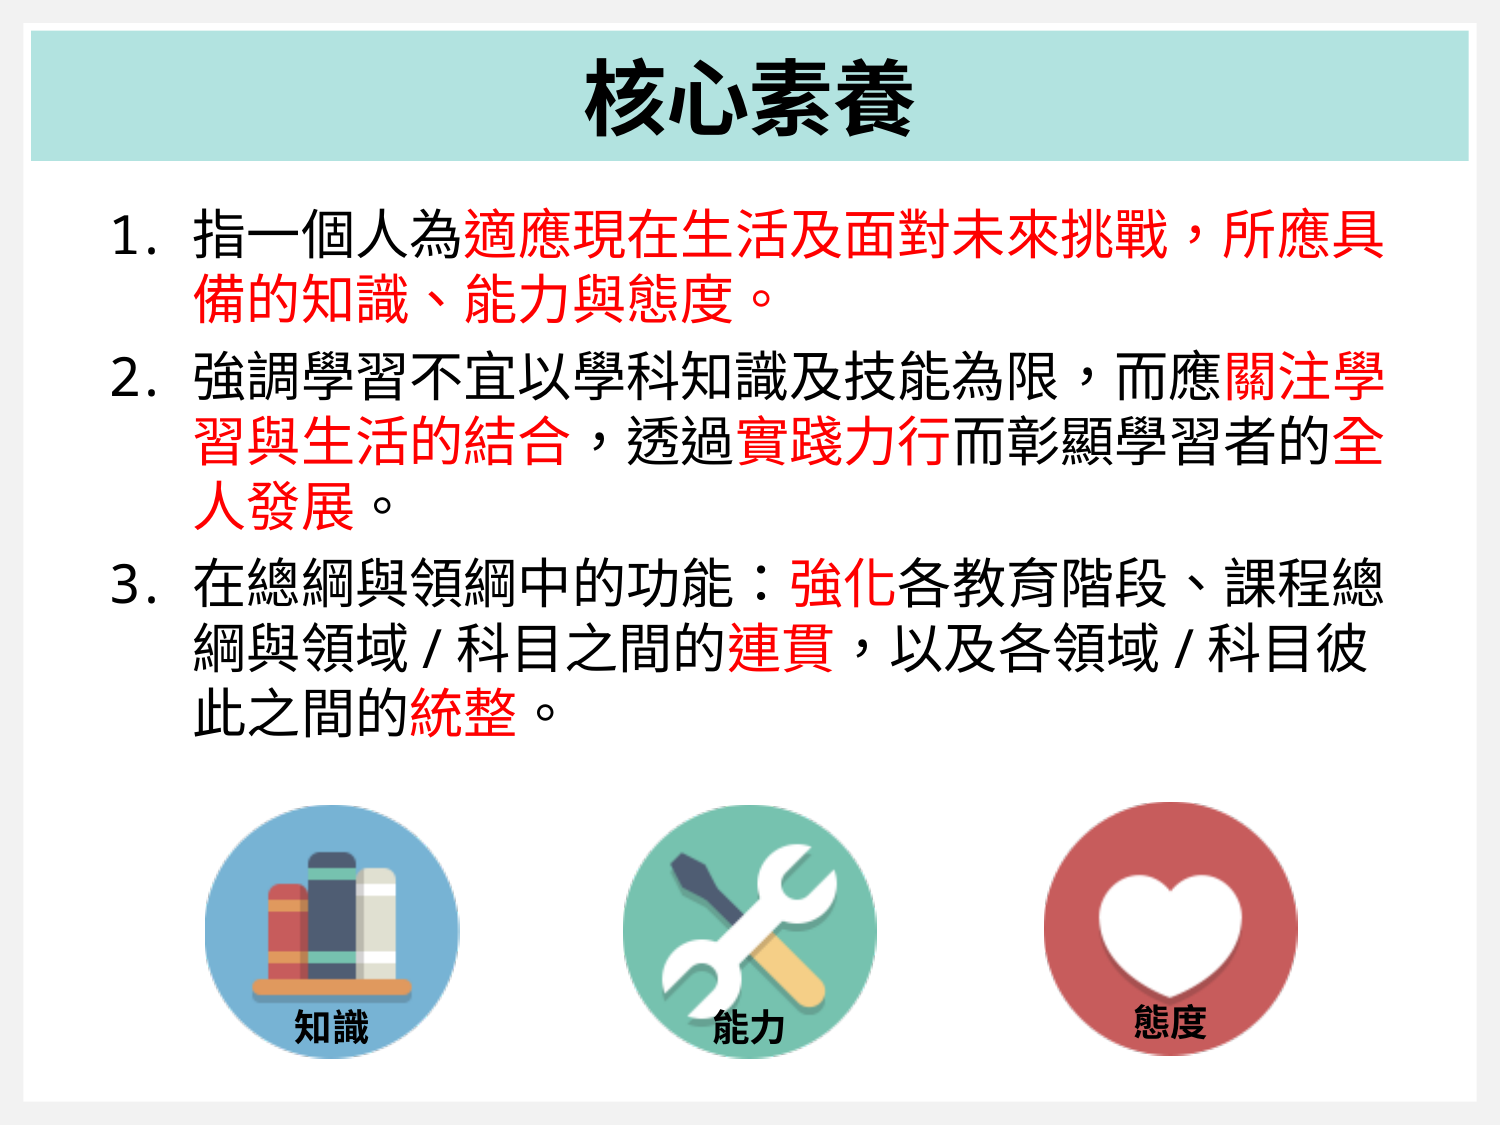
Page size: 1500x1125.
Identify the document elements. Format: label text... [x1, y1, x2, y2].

text_box 態度 [1118, 992, 1224, 1052]
text_box 知識 [279, 996, 385, 1057]
picture [623, 805, 877, 1059]
picture [1044, 802, 1298, 1056]
text_box 指一個人為適應現在生活及面對未來挑戰，所應具備的知識、能力與態度。 強調學習不宜以學科知識及技能為限，而應關注學習與生活的結合，透過實踐力行而彰顯學習者的全人發展。 在總綱與領綱中的功能：強化各教育階段、課程總綱與領域/科目之間的連貫，以及各領域/科目彼此之間的統整。 [93, 192, 1407, 753]
text_box 能力 [697, 996, 803, 1057]
text_box 核心素養 [31, 30, 1469, 161]
picture [205, 805, 460, 1059]
